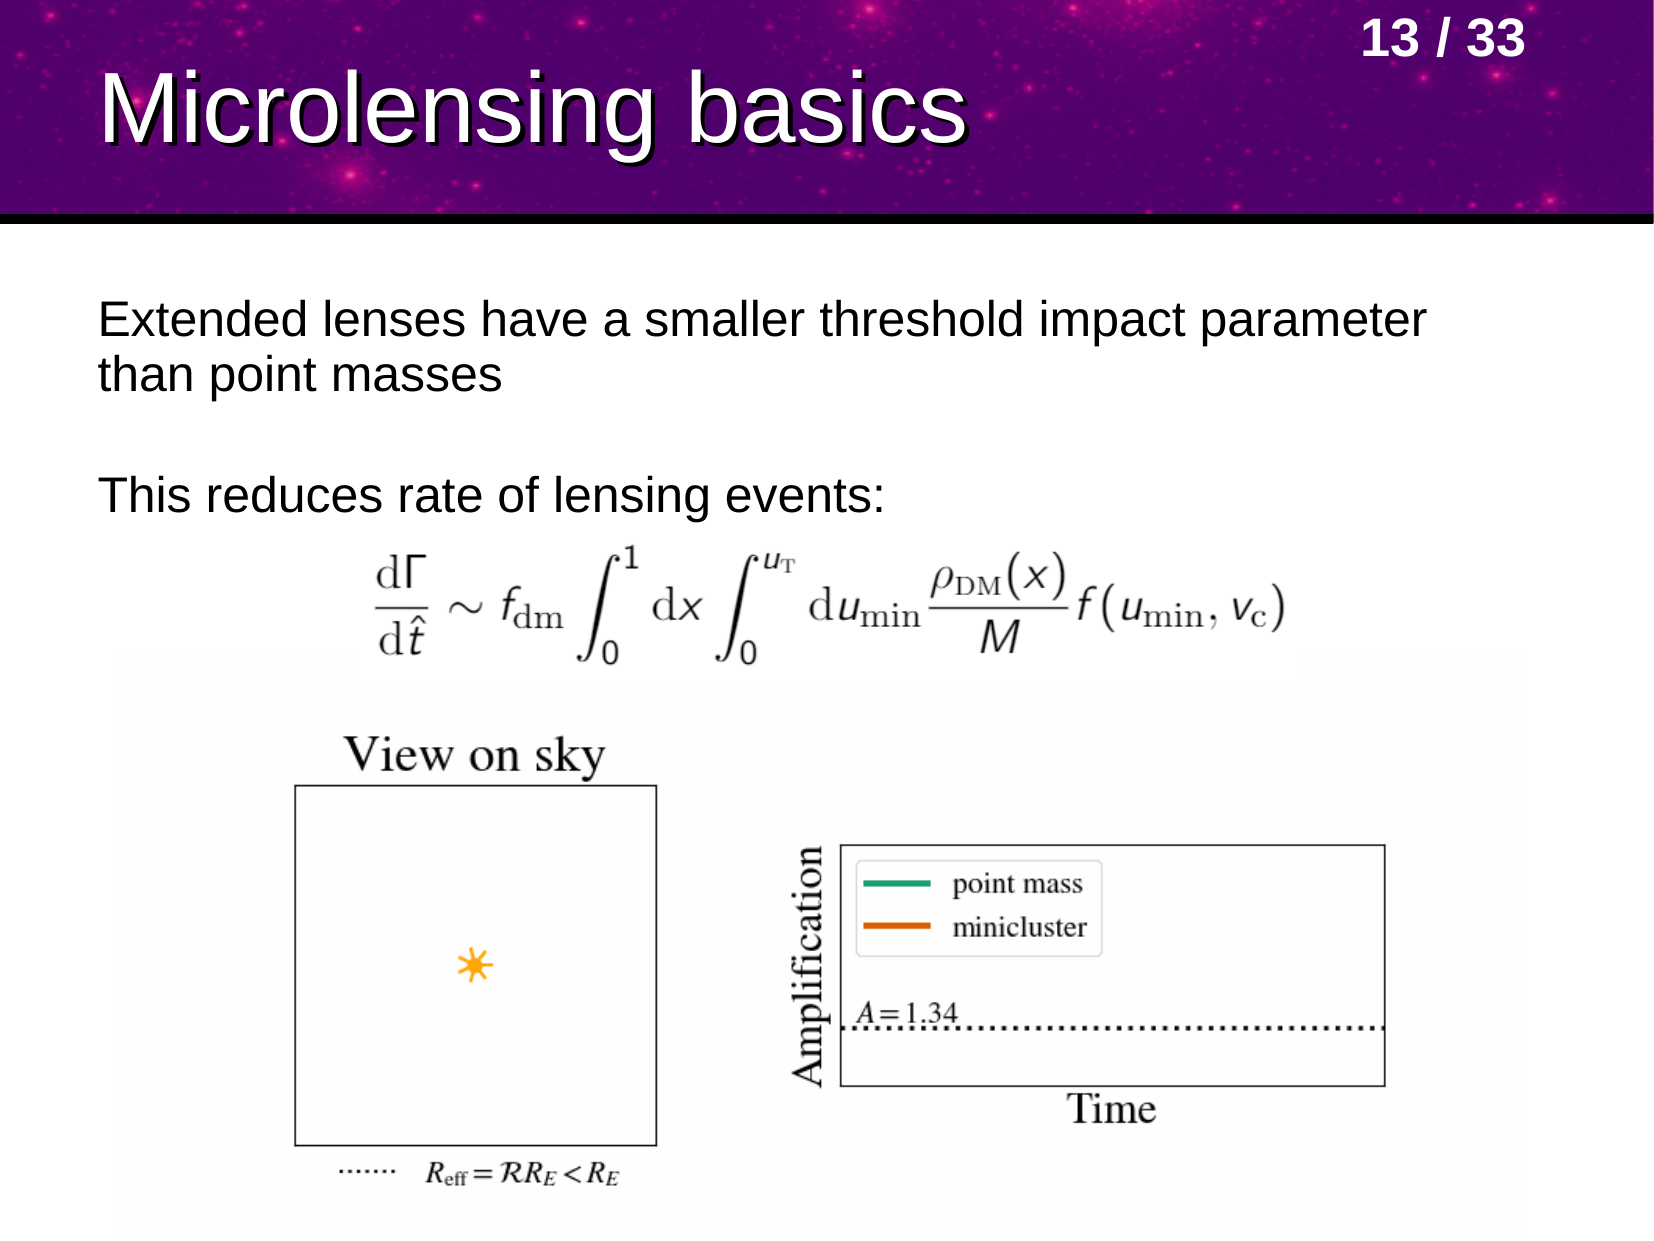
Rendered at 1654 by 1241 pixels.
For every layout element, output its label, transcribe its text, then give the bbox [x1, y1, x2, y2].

text_box Microlensing basics [82, 44, 1654, 283]
picture [118, 523, 1525, 1241]
text_box <number> / 33 [1345, 0, 1654, 77]
text_box Extended lenses have a smaller threshold impact parameter than point masses This reduces rate of lensing events: [82, 283, 1524, 532]
picture [0, 0, 1345, 214]
